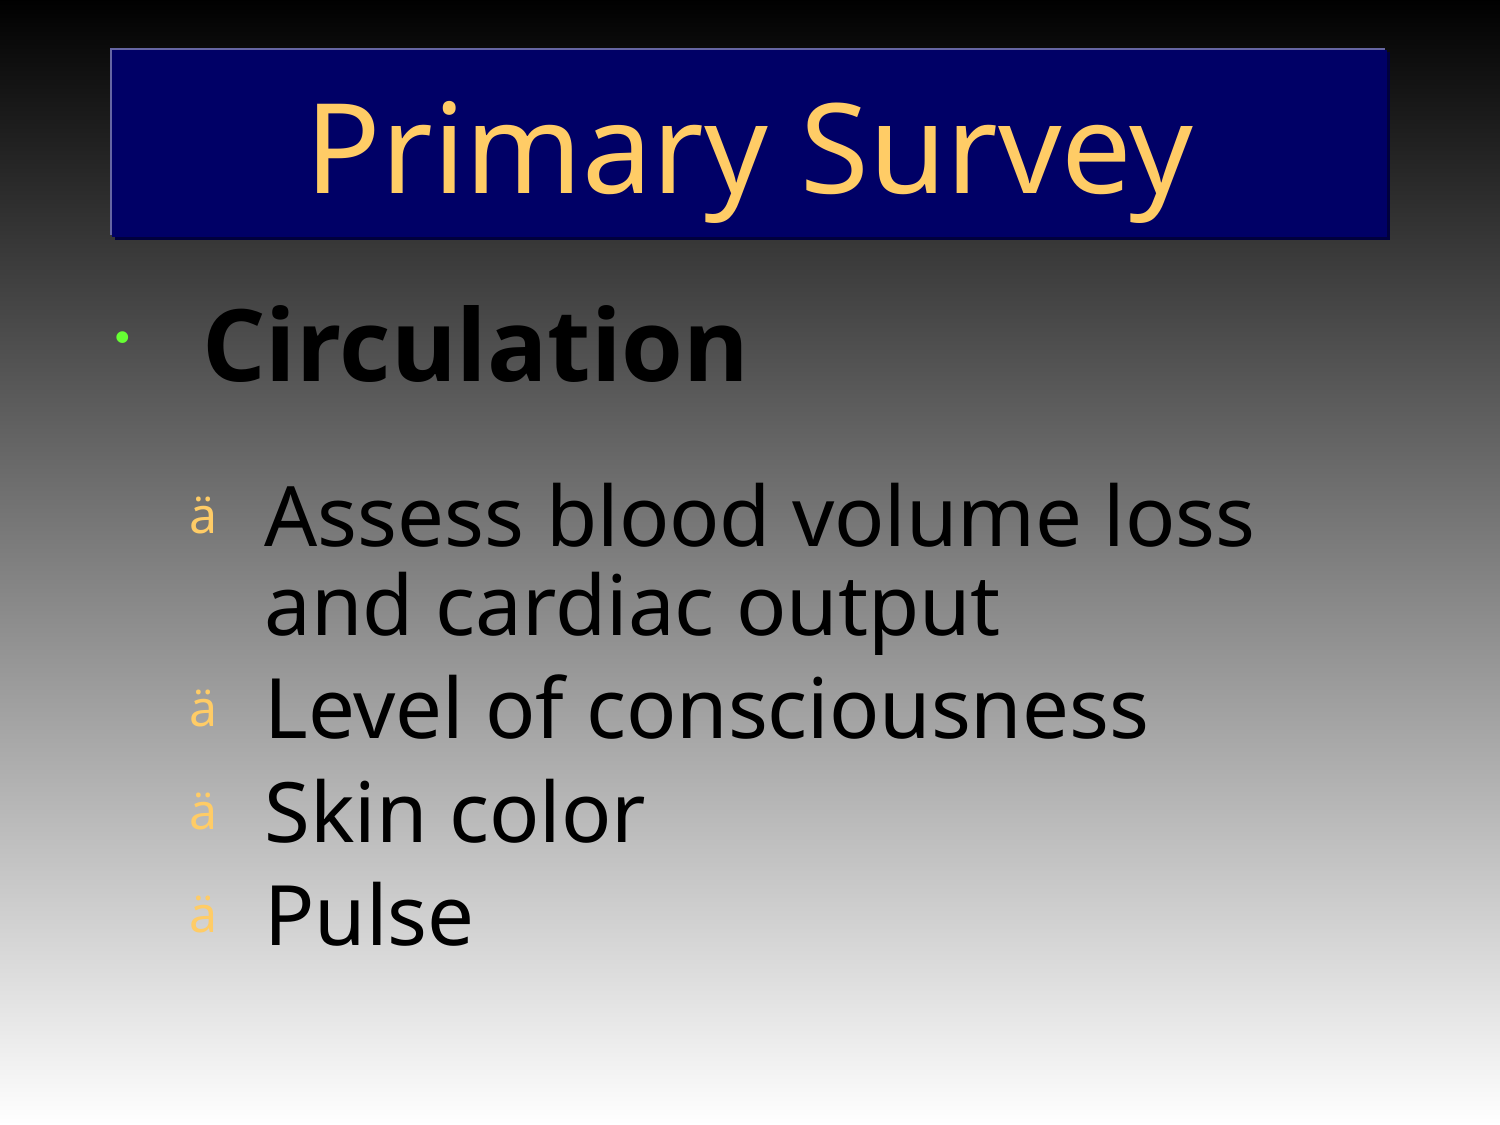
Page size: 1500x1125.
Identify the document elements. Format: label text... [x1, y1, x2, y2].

picture [110, 47, 1392, 242]
list Circulation Assess blood volume loss and cardiac output Level of consciousness Skin color Pulse [99, 287, 1375, 963]
text_box Primary Survey [127, 57, 1373, 230]
